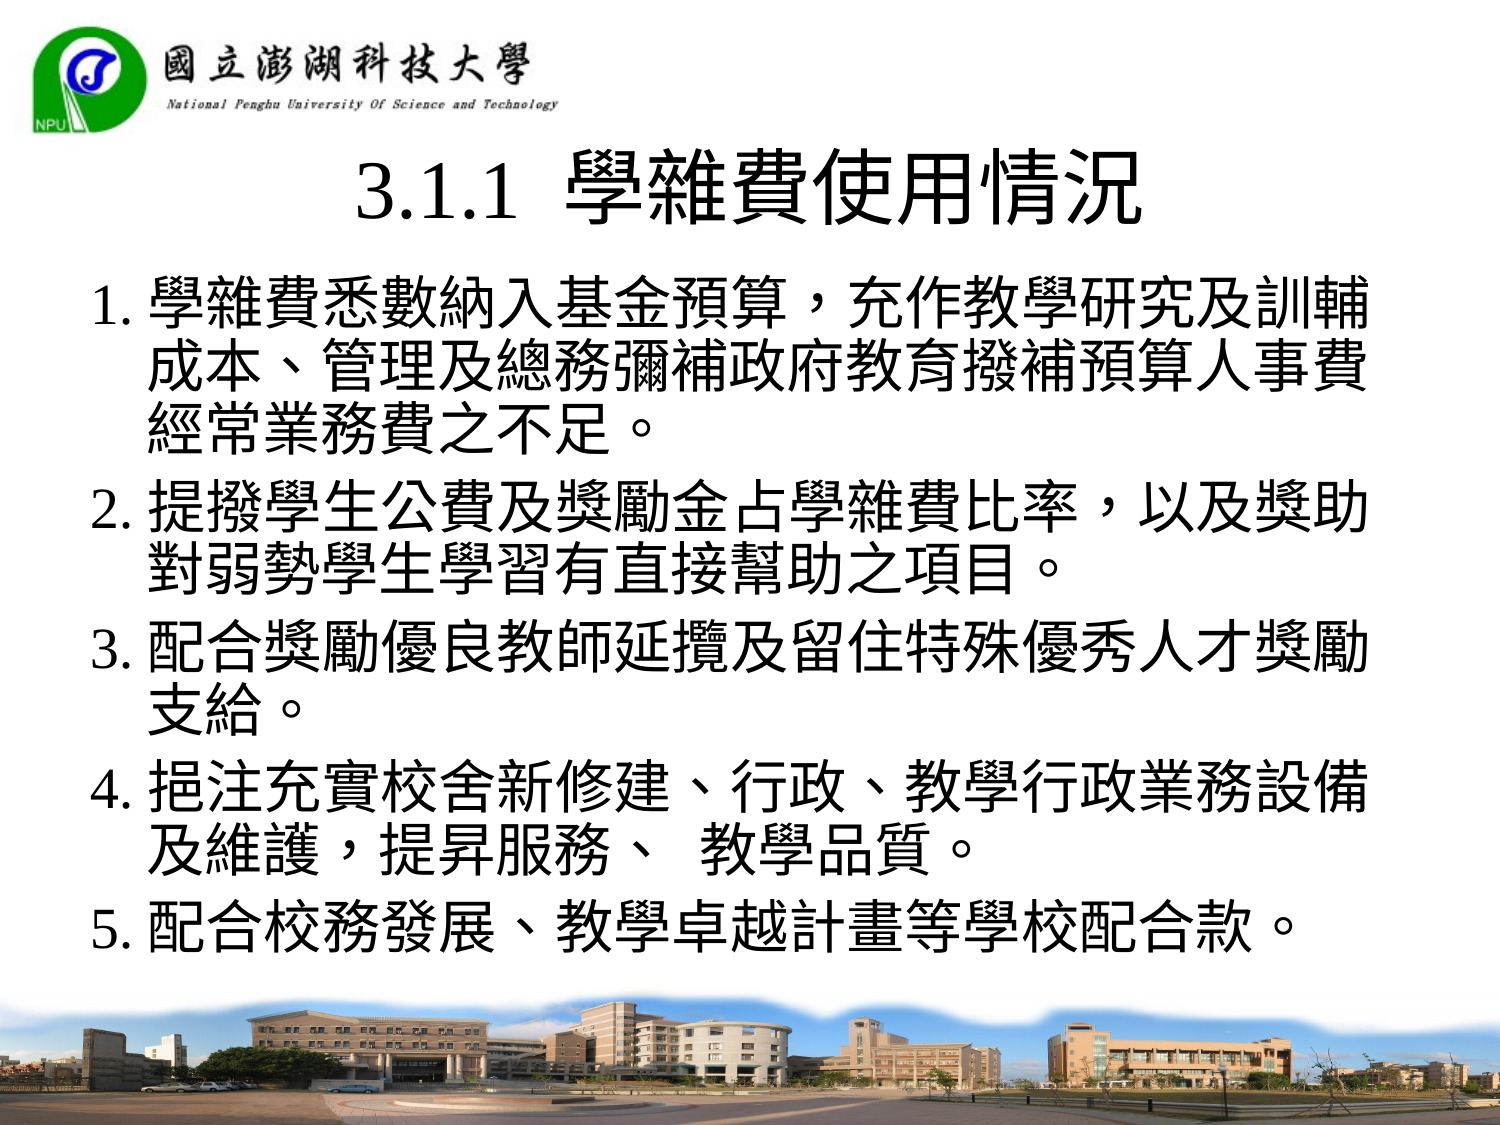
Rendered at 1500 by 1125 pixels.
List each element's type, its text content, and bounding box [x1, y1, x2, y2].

picture [0, 0, 1500, 1125]
title 3.1.1 學雜費使用情況 [75, 126, 1426, 244]
list 1.學雜費悉數納入基金預算，充作教學研究及訓輔成本、管理及總務彌補政府教育撥補預算人事費經常業務費之不足。 2.提撥學生公費及獎勵金占學雜費比率，以及獎助對弱勢學生學習有直接幫助之項目。 3.配合獎勵優良教師延攬及留住特殊優秀人才獎勵支給。 4.挹注充實校舍新修建、行政、教學行政業務設備及維護，提昇服務、 教學品質。 5.配合校務發展、教學卓越計畫等學校配合款。 [75, 267, 1426, 1005]
